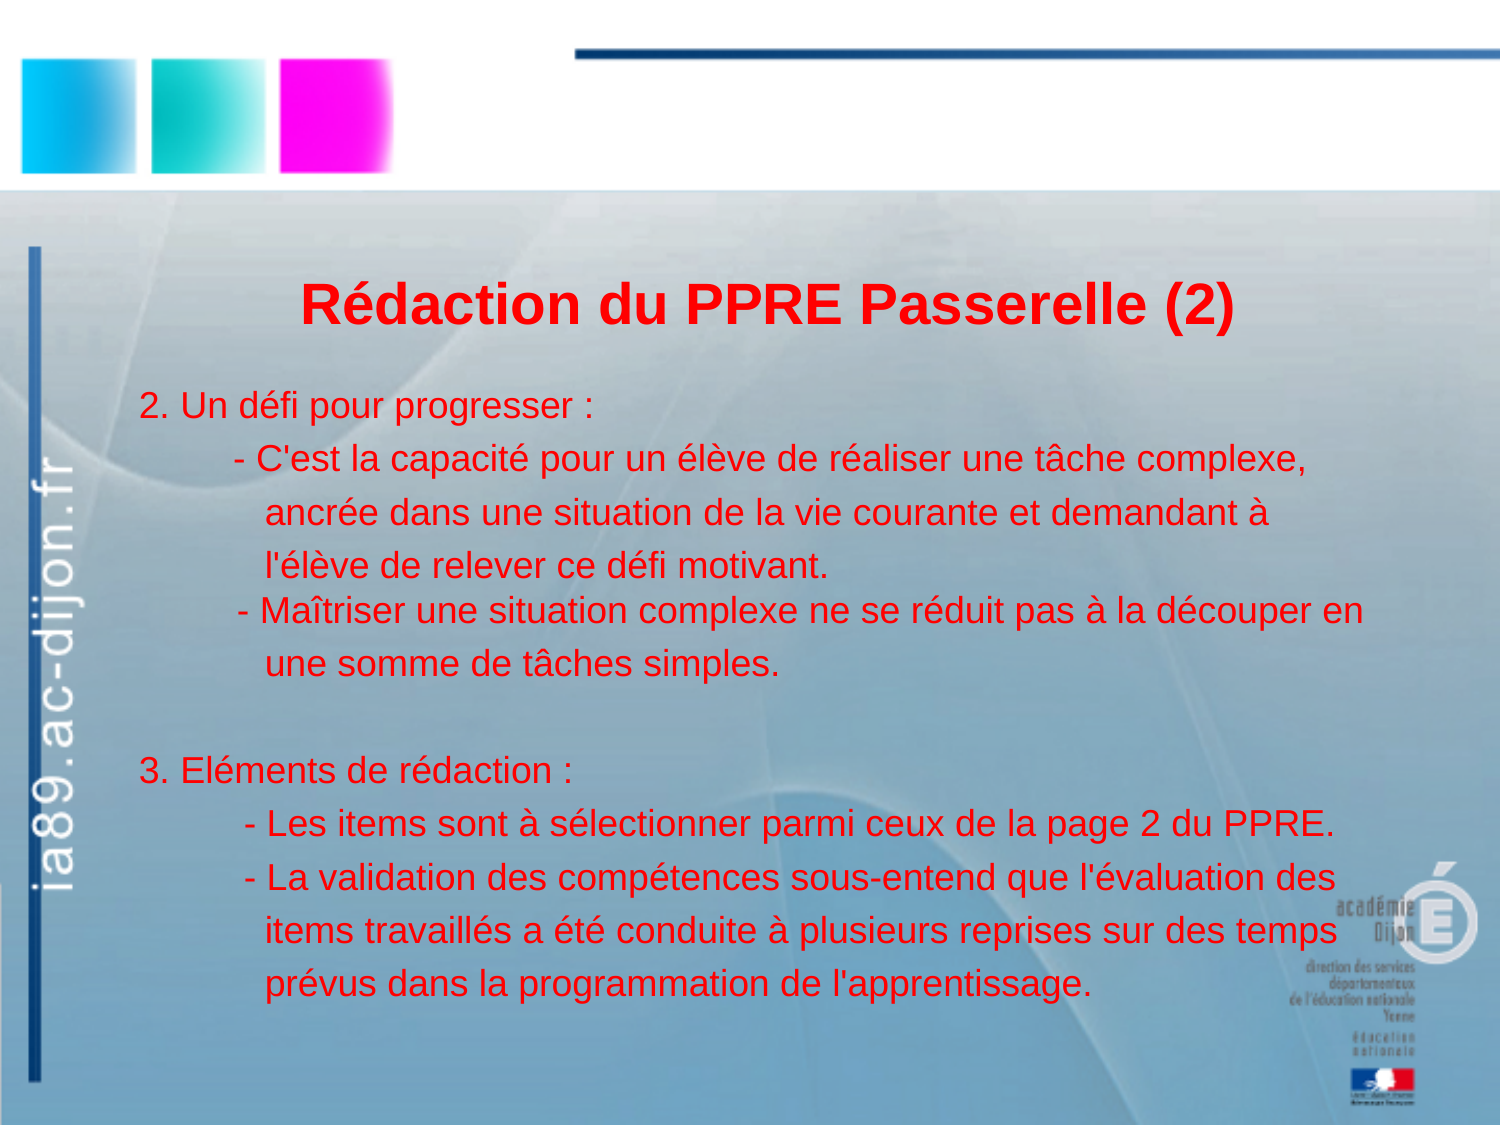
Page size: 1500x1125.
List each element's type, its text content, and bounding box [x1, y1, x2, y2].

picture [0, 0, 1500, 1125]
title Rédaction du PPRE Passerelle (2) [283, 153, 1254, 589]
list 2. Un défi pour progresser : - C'est la capacité pour un élève de réaliser une tâche complexe, ancrée dans une situation de la vie courante et demandant à l'élève de relever ce défi motivant. - Maîtriser une situation complexe ne se réduit pas à la découper en une somme de tâches simples. 3. Eléments de rédaction : - Les items sont à sélectionner parmi ceux de la page 2 du PPRE. - La validation des compétences sous-entend que l'évaluation des items travaillés a été conduite à plusieurs reprises sur des temps prévus dans la programmation de l'apprentissage. [123, 373, 1427, 1013]
